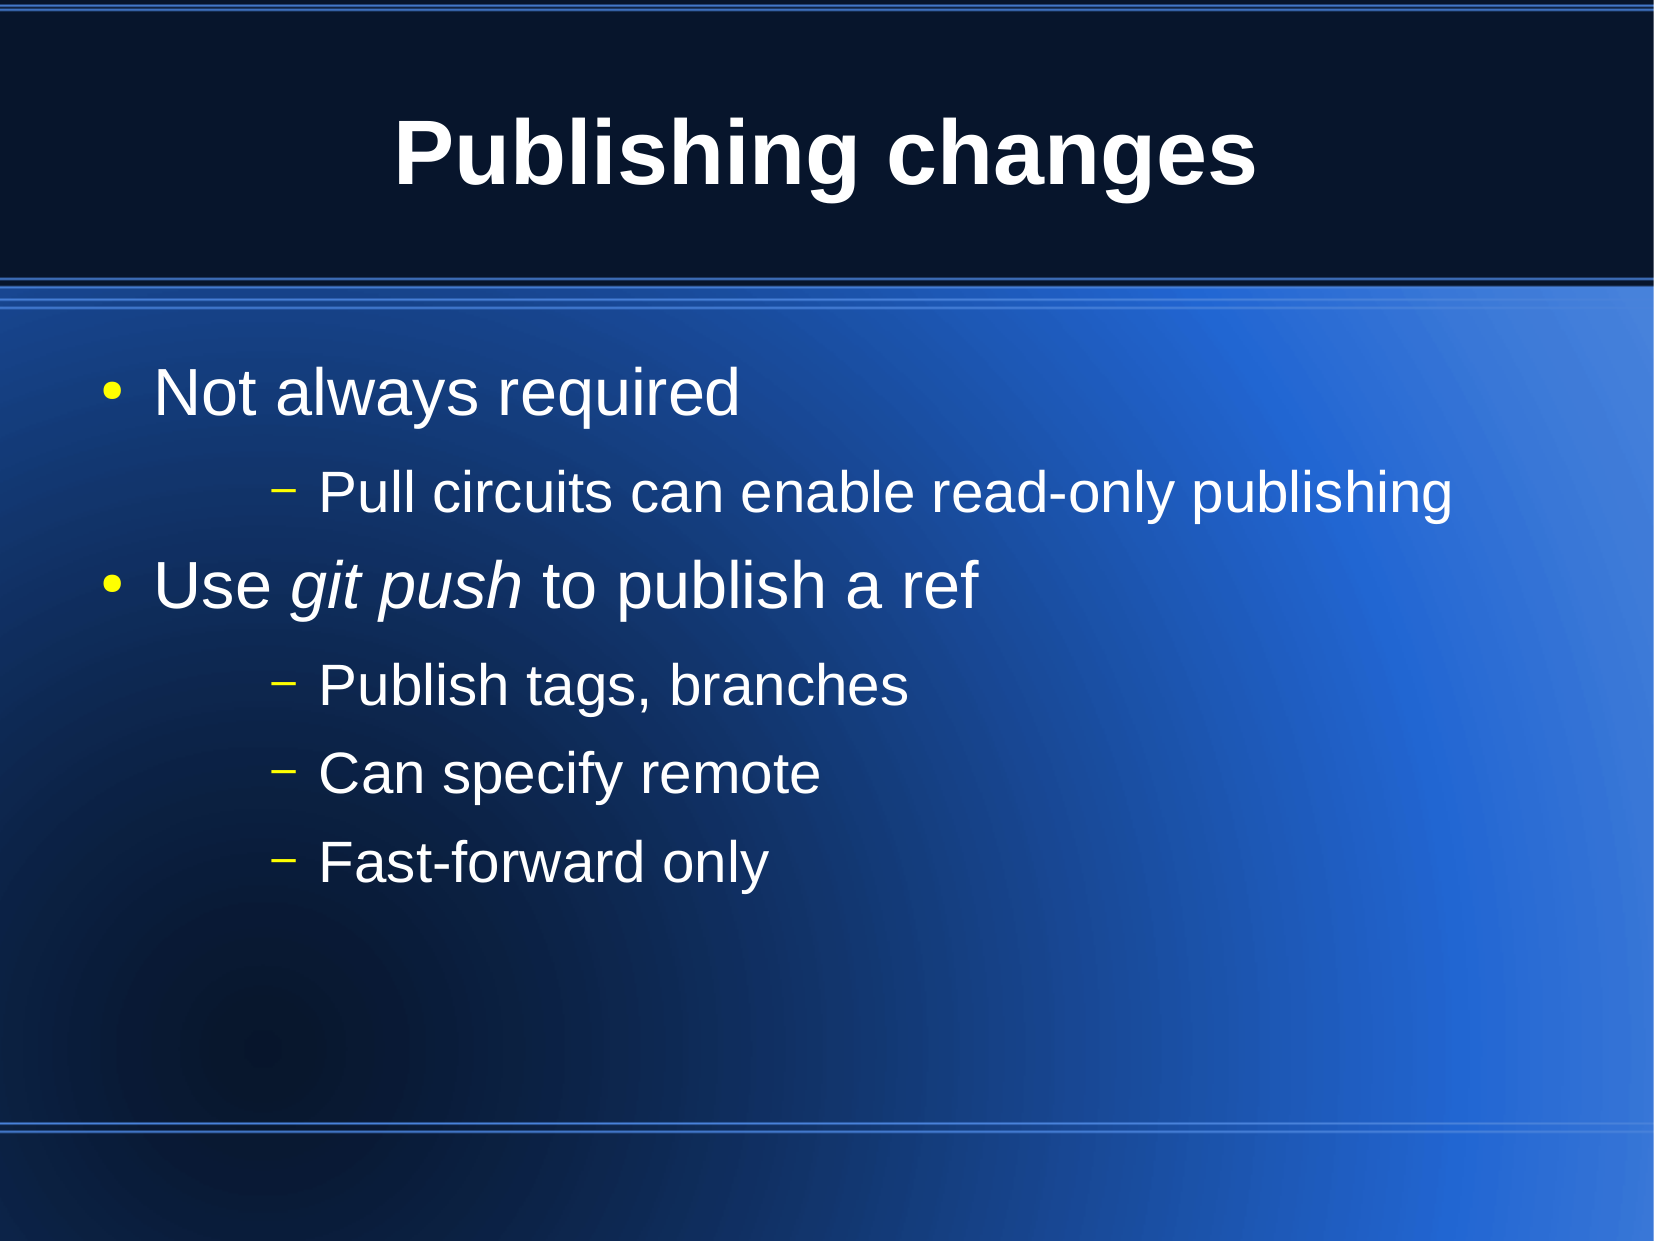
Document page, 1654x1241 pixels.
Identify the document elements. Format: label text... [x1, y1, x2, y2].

list Not always required Pull circuits can enable read-only publishing Use git push to publish a ref Publish tags, branches Can specify remote Fast-forward only [82, 355, 1571, 1043]
title Publishing changes [82, 56, 1571, 250]
picture [0, 0, 1654, 1241]
